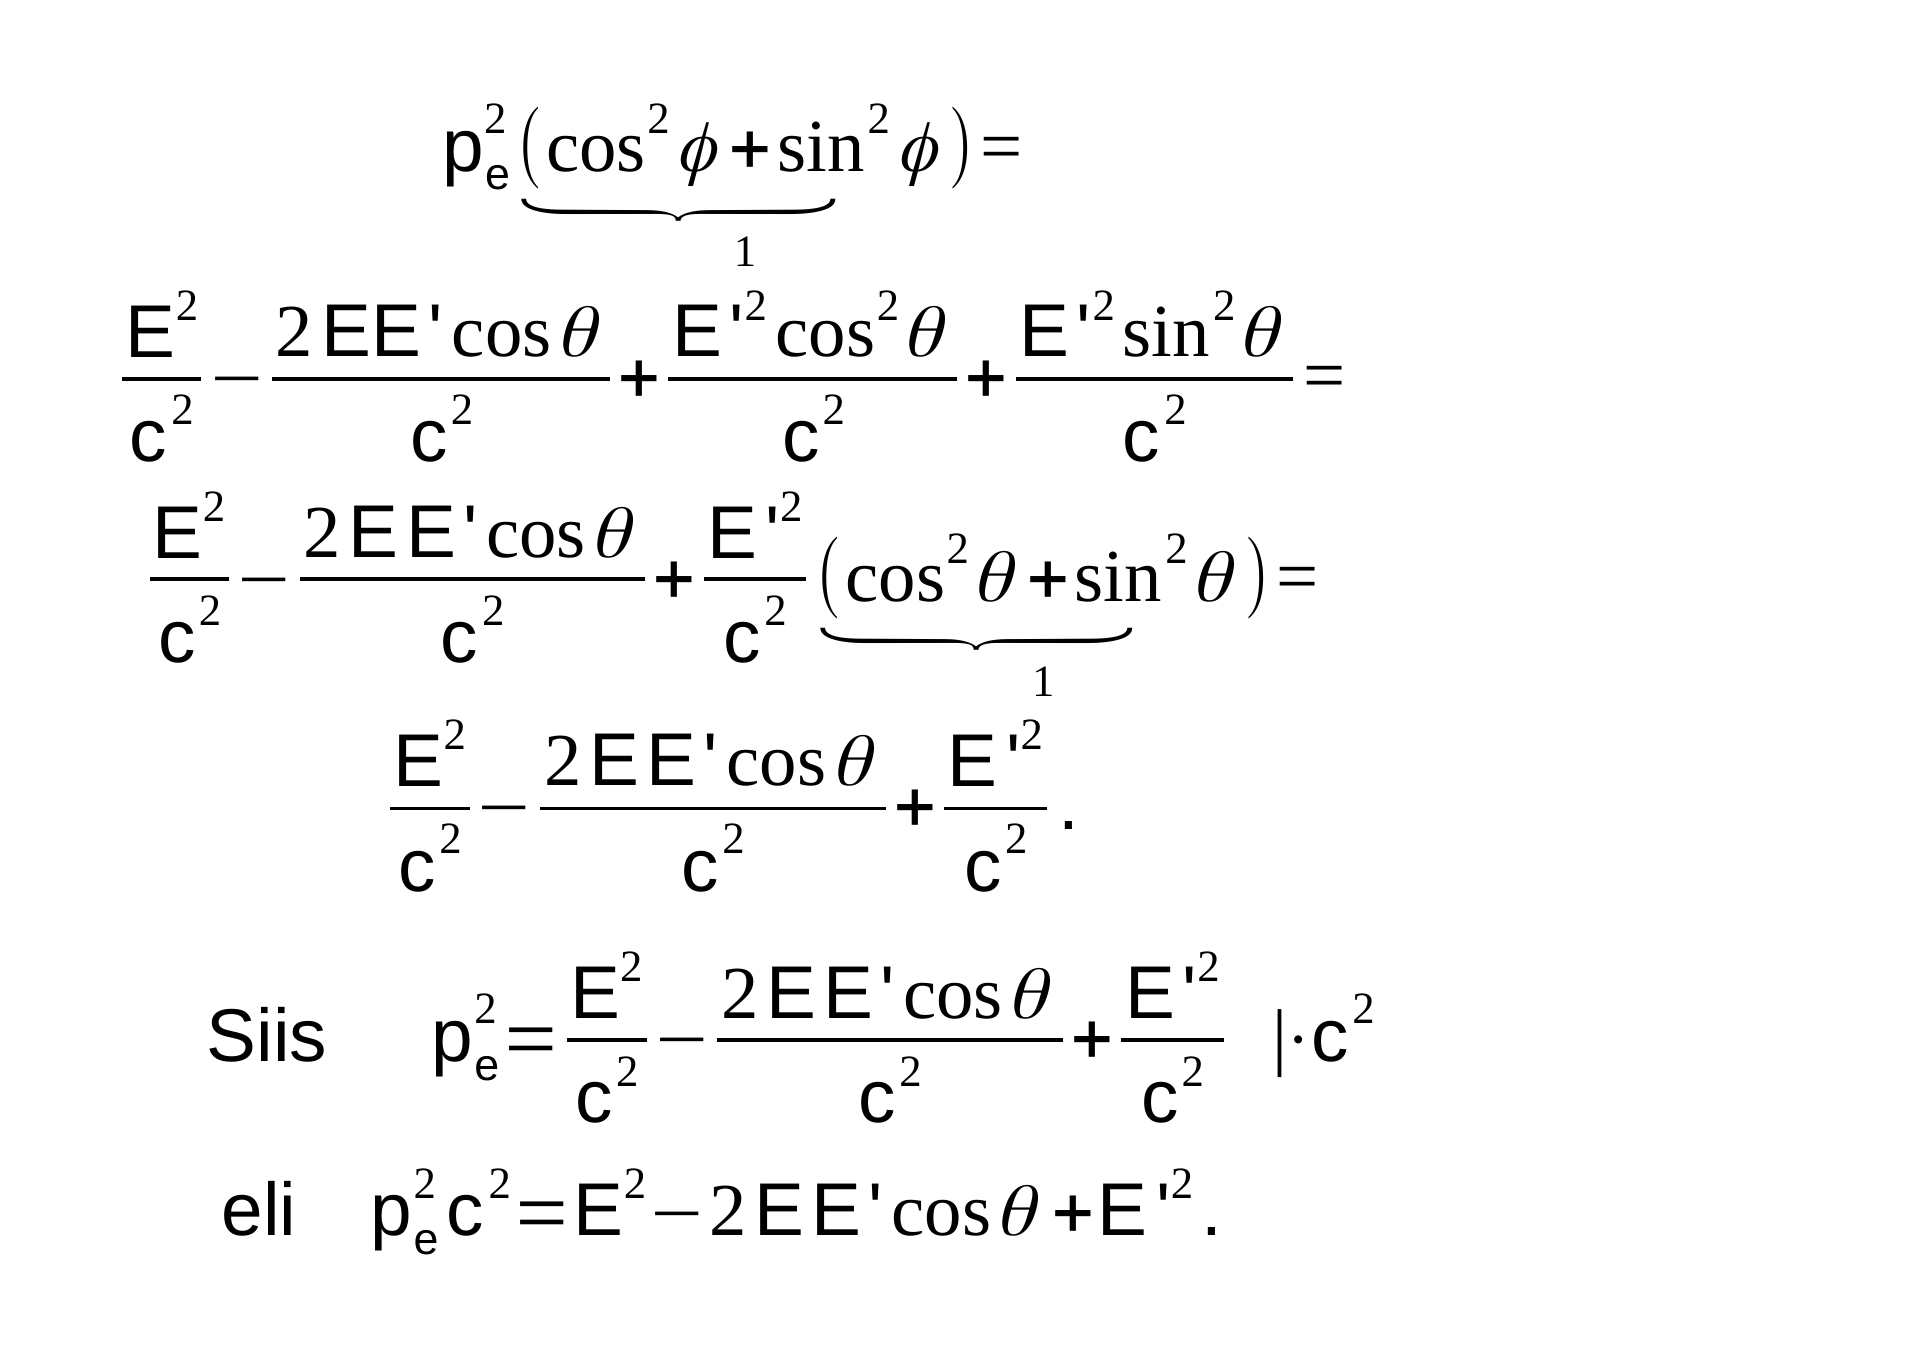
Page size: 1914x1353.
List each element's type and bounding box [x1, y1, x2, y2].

chart [214, 1158, 1228, 1264]
chart [200, 941, 1382, 1139]
chart [112, 94, 1353, 907]
